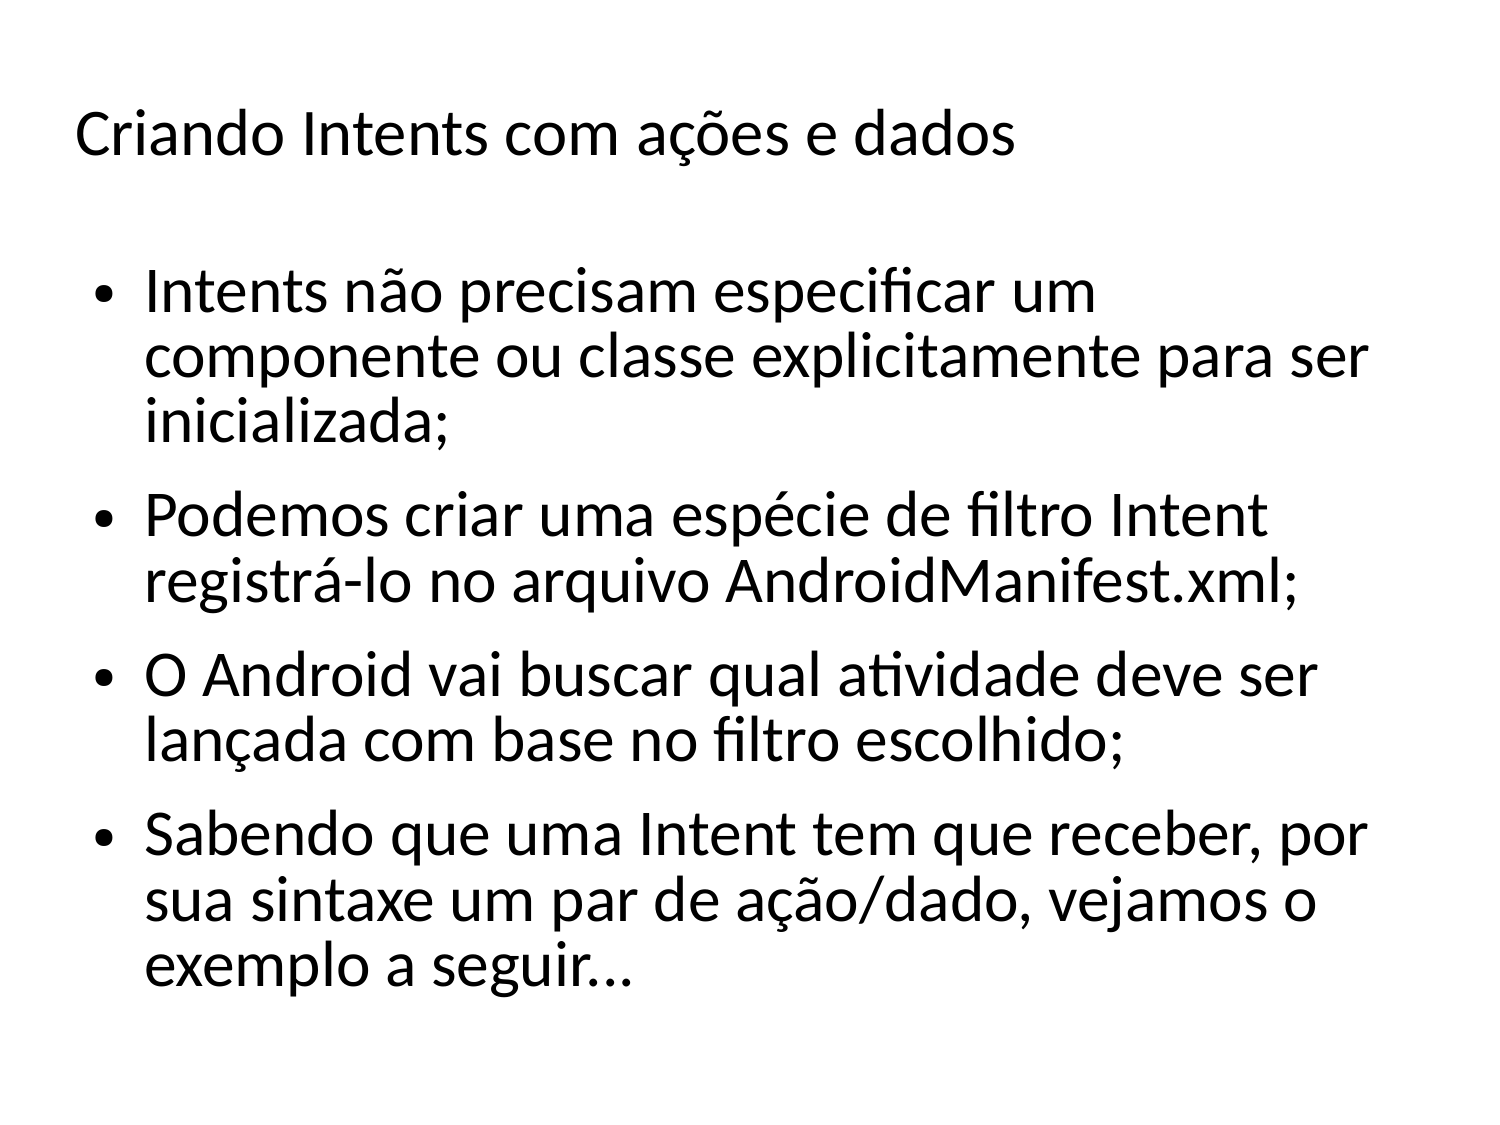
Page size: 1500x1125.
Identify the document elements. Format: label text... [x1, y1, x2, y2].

title Criando Intents com ações e dados [75, 44, 1425, 233]
list Intents não precisam especificar um componente ou classe explicitamente para ser inicializada; Podemos criar uma espécie de filtro Intent registrá-lo no arquivo AndroidManifest.xml; O Android vai buscar qual atividade deve ser lançada com base no filtro escolhido; Sabendo que uma Intent tem que receber, por sua sintaxe um par de ação/dado, vejamos o exemplo a seguir... [75, 263, 1425, 1006]
